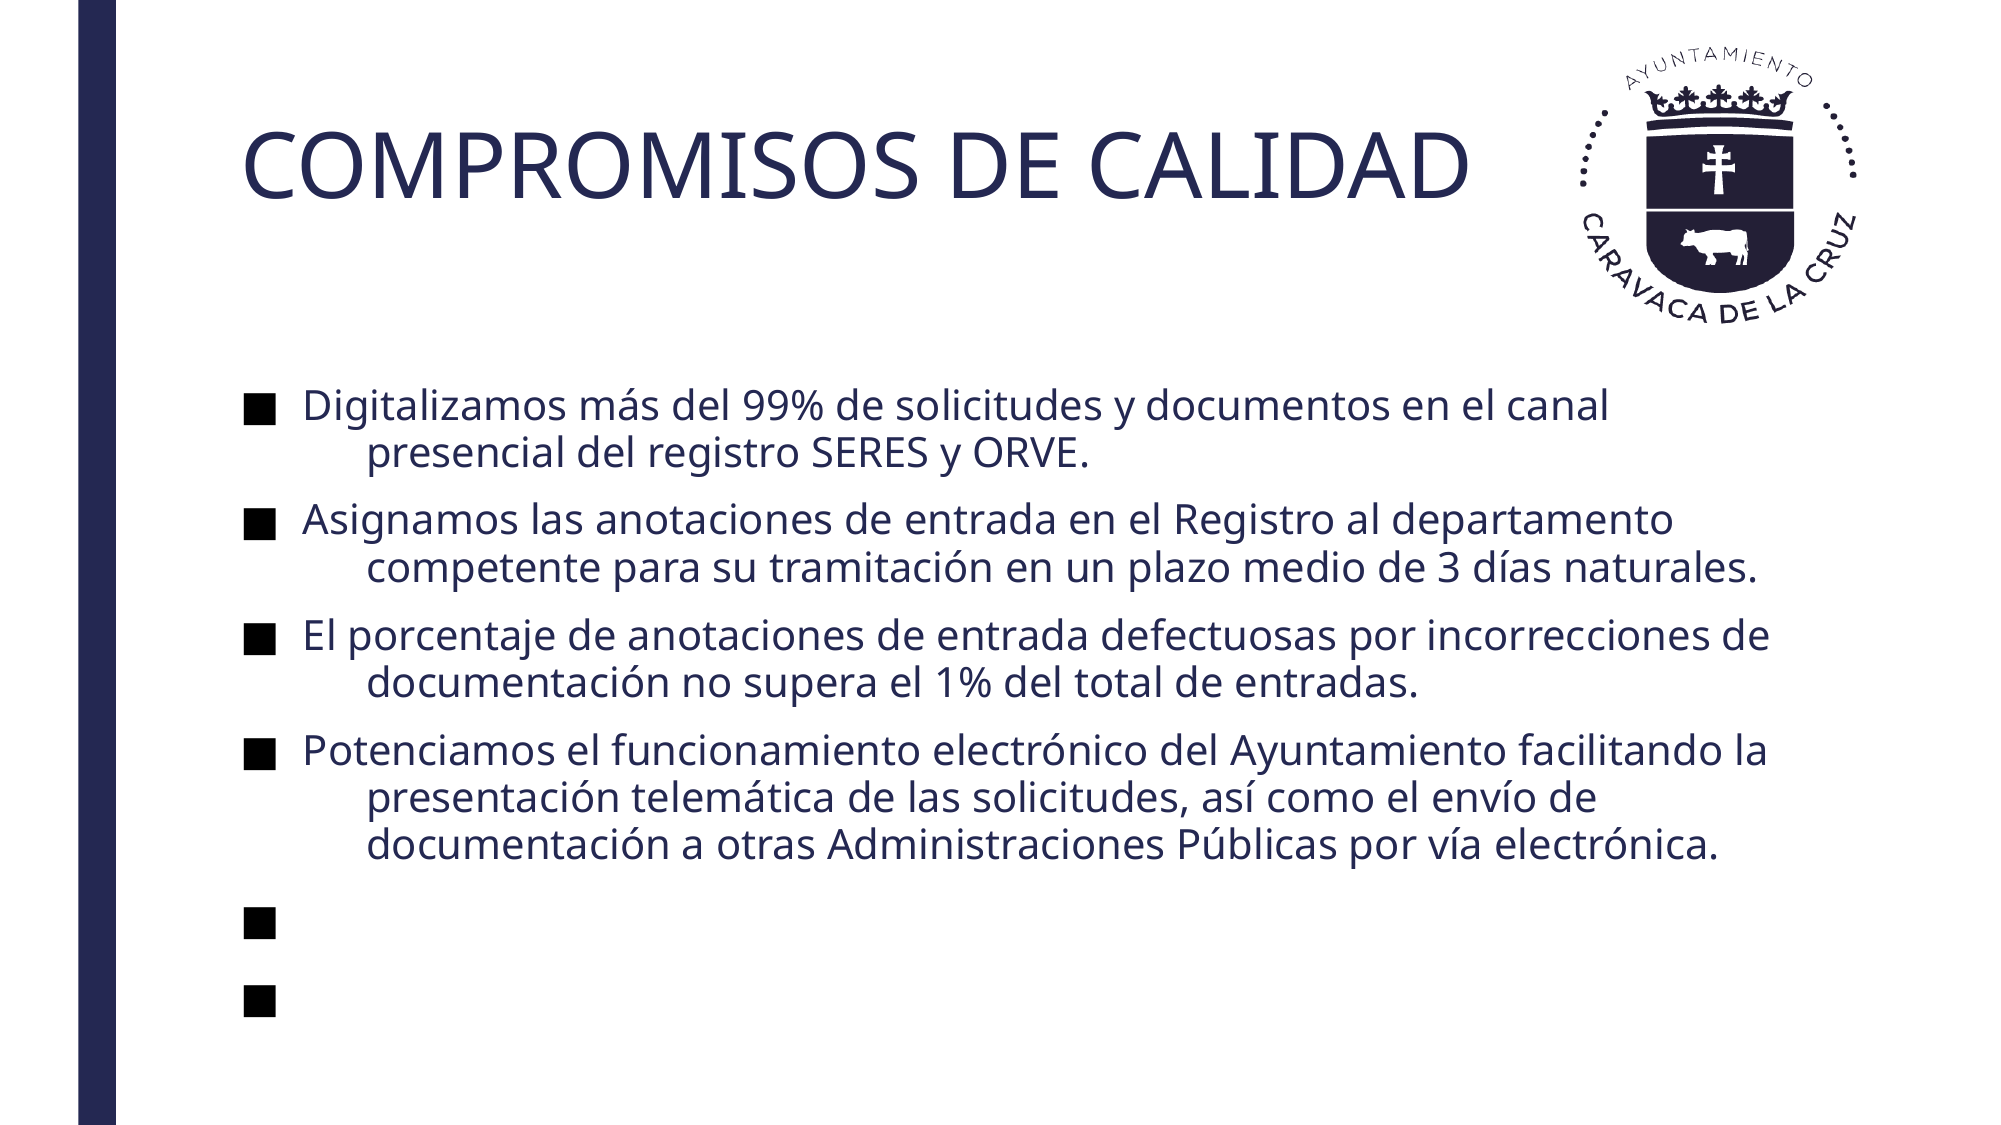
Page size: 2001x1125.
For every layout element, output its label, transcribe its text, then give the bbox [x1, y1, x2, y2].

title COMPROMISOS DE CALIDAD [225, 112, 1801, 357]
list Digitalizamos más del 99% de solicitudes y documentos en el canal presencial del registro SERES y ORVE. Asignamos las anotaciones de entrada en el Registro al departamento competente para su tramitación en un plazo medio de 3 días naturales. El porcentaje de anotaciones de entrada defectuosas por incorrecciones de documentación no supera el 1% del total de entradas. Potenciamos el funcionamiento electrónico del Ayuntamiento facilitando la presentación telemática de las solicitudes, así como el envío de documentación a otras Administraciones Públicas por vía electrónica. [225, 375, 1801, 963]
picture [1573, 44, 1864, 331]
